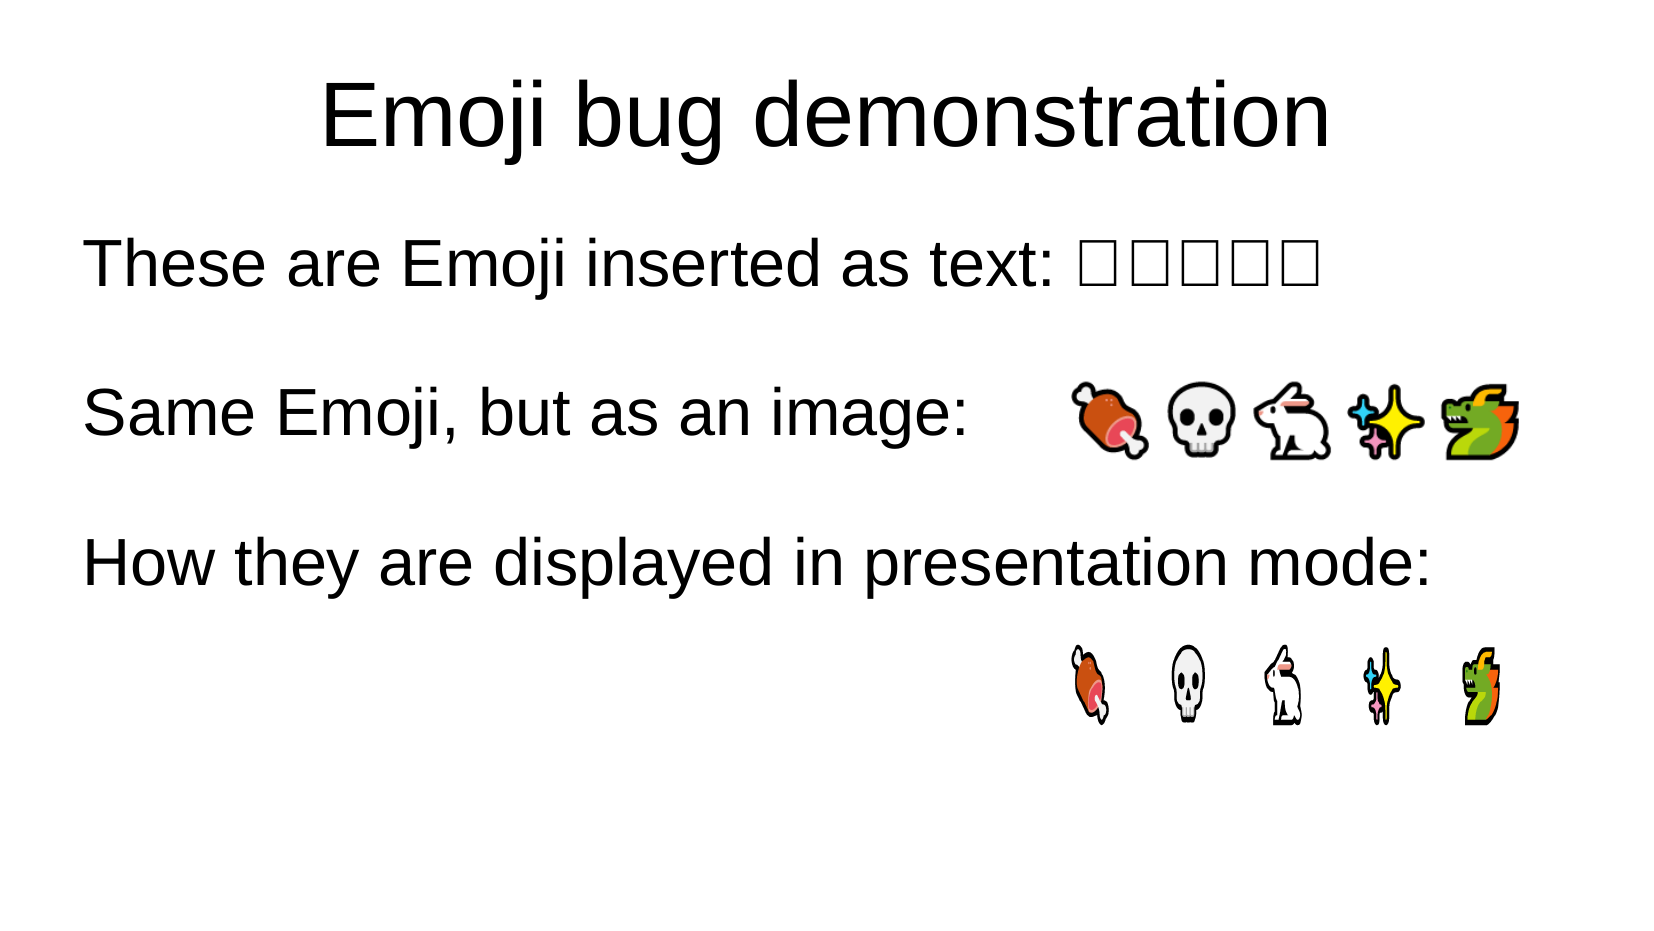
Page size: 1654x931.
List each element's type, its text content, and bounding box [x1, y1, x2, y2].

picture [1062, 620, 1565, 743]
subtitle These are Emoji inserted as text: 🍖💀🐇✨🐲 Same Emoji, but as an image: How they are displayed in presentation mode: [82, 217, 1571, 758]
picture [1054, 362, 1536, 473]
title Emoji bug demonstration [82, 37, 1571, 193]
